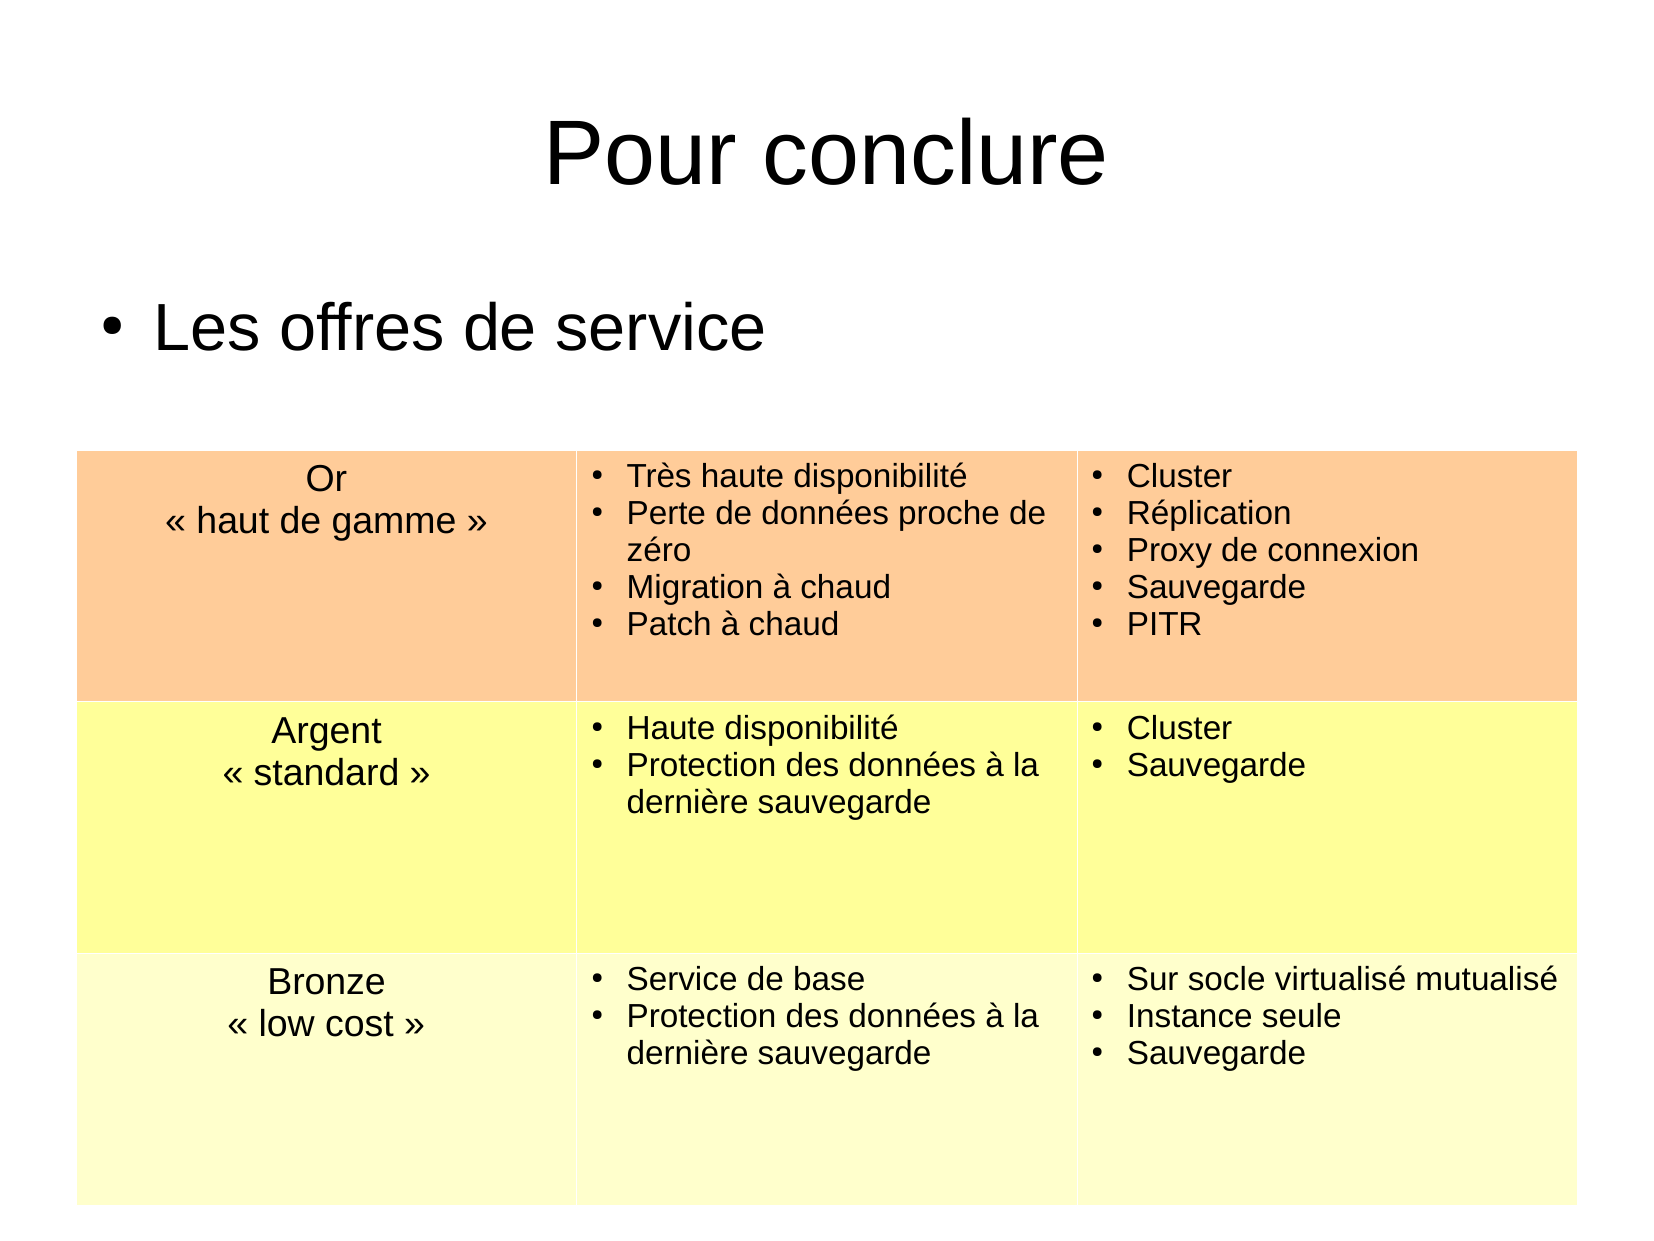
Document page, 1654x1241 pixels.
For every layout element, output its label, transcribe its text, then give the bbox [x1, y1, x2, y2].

table_header Cluster Réplication Proxy de connexion Sauvegarde PITR [1078, 451, 1577, 701]
table_header Or « haut de gamme » [77, 451, 576, 701]
table_cell Haute disponibilité Protection des données à la dernière sauvegarde [577, 702, 1077, 953]
table_cell Sur socle virtualisé mutualisé Instance seule Sauvegarde [1078, 954, 1577, 1205]
table_cell Service de base Protection des données à la dernière sauvegarde [577, 954, 1077, 1205]
table_header Très haute disponibilité Perte de données proche de zéro Migration à chaud Patch à chaud [577, 451, 1077, 701]
list Les offres de service [82, 290, 1571, 450]
title Pour conclure [82, 49, 1571, 257]
table_cell Bronze « low cost » [77, 954, 576, 1205]
table_cell Argent « standard » [77, 702, 576, 953]
table_cell Cluster Sauvegarde [1078, 702, 1577, 953]
